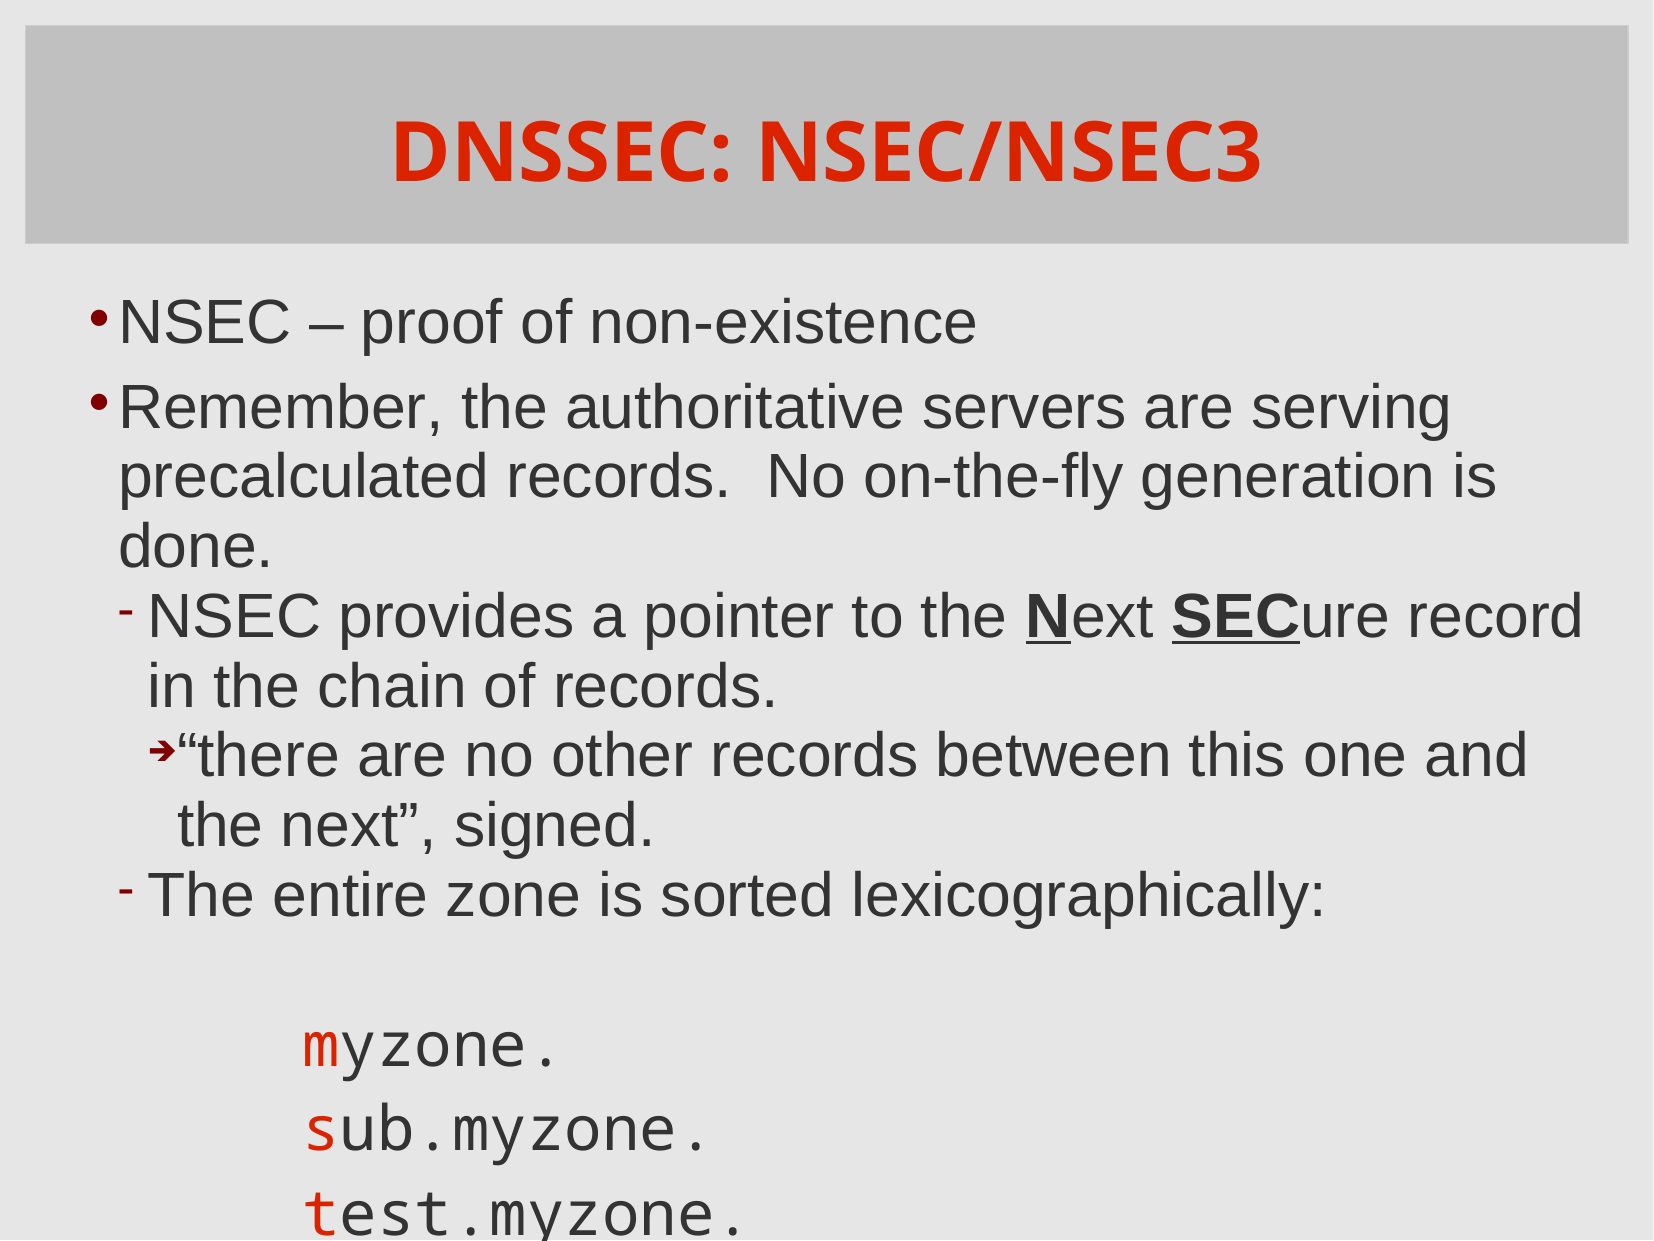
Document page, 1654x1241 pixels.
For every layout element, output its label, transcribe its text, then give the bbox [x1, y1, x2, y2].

title DNSSEC: NSEC/NSEC3 [121, 46, 1532, 253]
list NSEC – proof of non-existence Remember, the authoritative servers are serving precalculated records. No on-the-fly generation is done. NSEC provides a pointer to the Next SECure record in the chain of records. “there are no other records between this one and the next”, signed. The entire zone is sorted lexicographically: myzone. sub.myzone. test.myzone. [59, 286, 1593, 1187]
